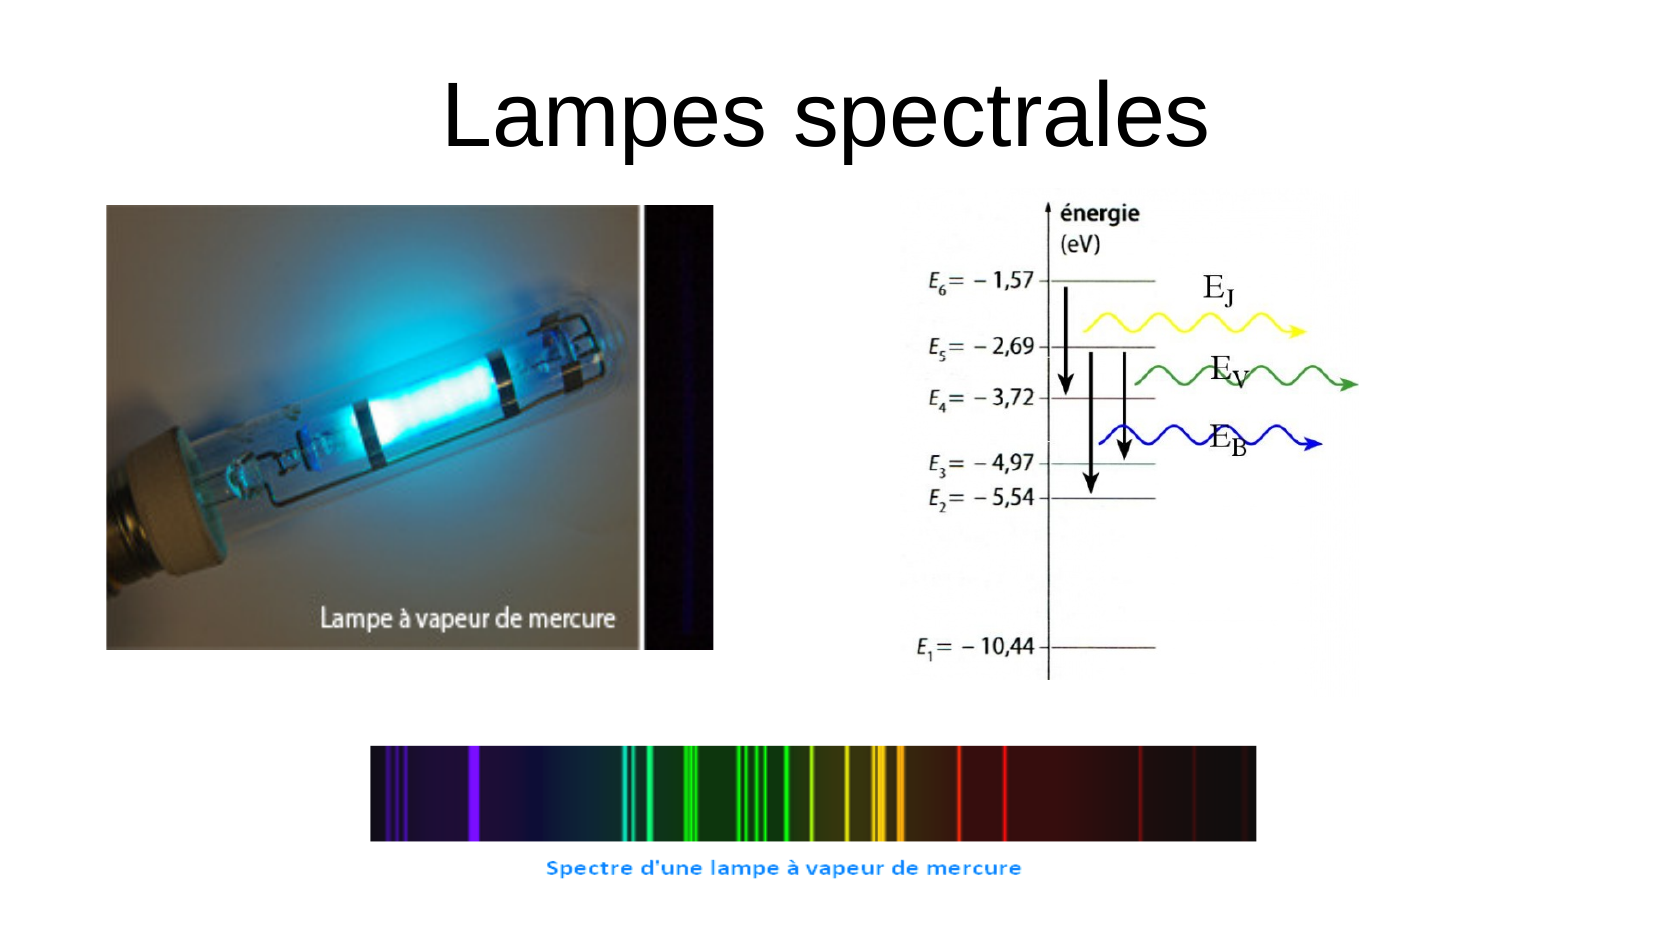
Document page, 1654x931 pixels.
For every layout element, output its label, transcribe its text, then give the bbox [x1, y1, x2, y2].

title Lampes spectrales [82, 37, 1571, 193]
picture [330, 188, 1359, 910]
picture [106, 205, 714, 650]
